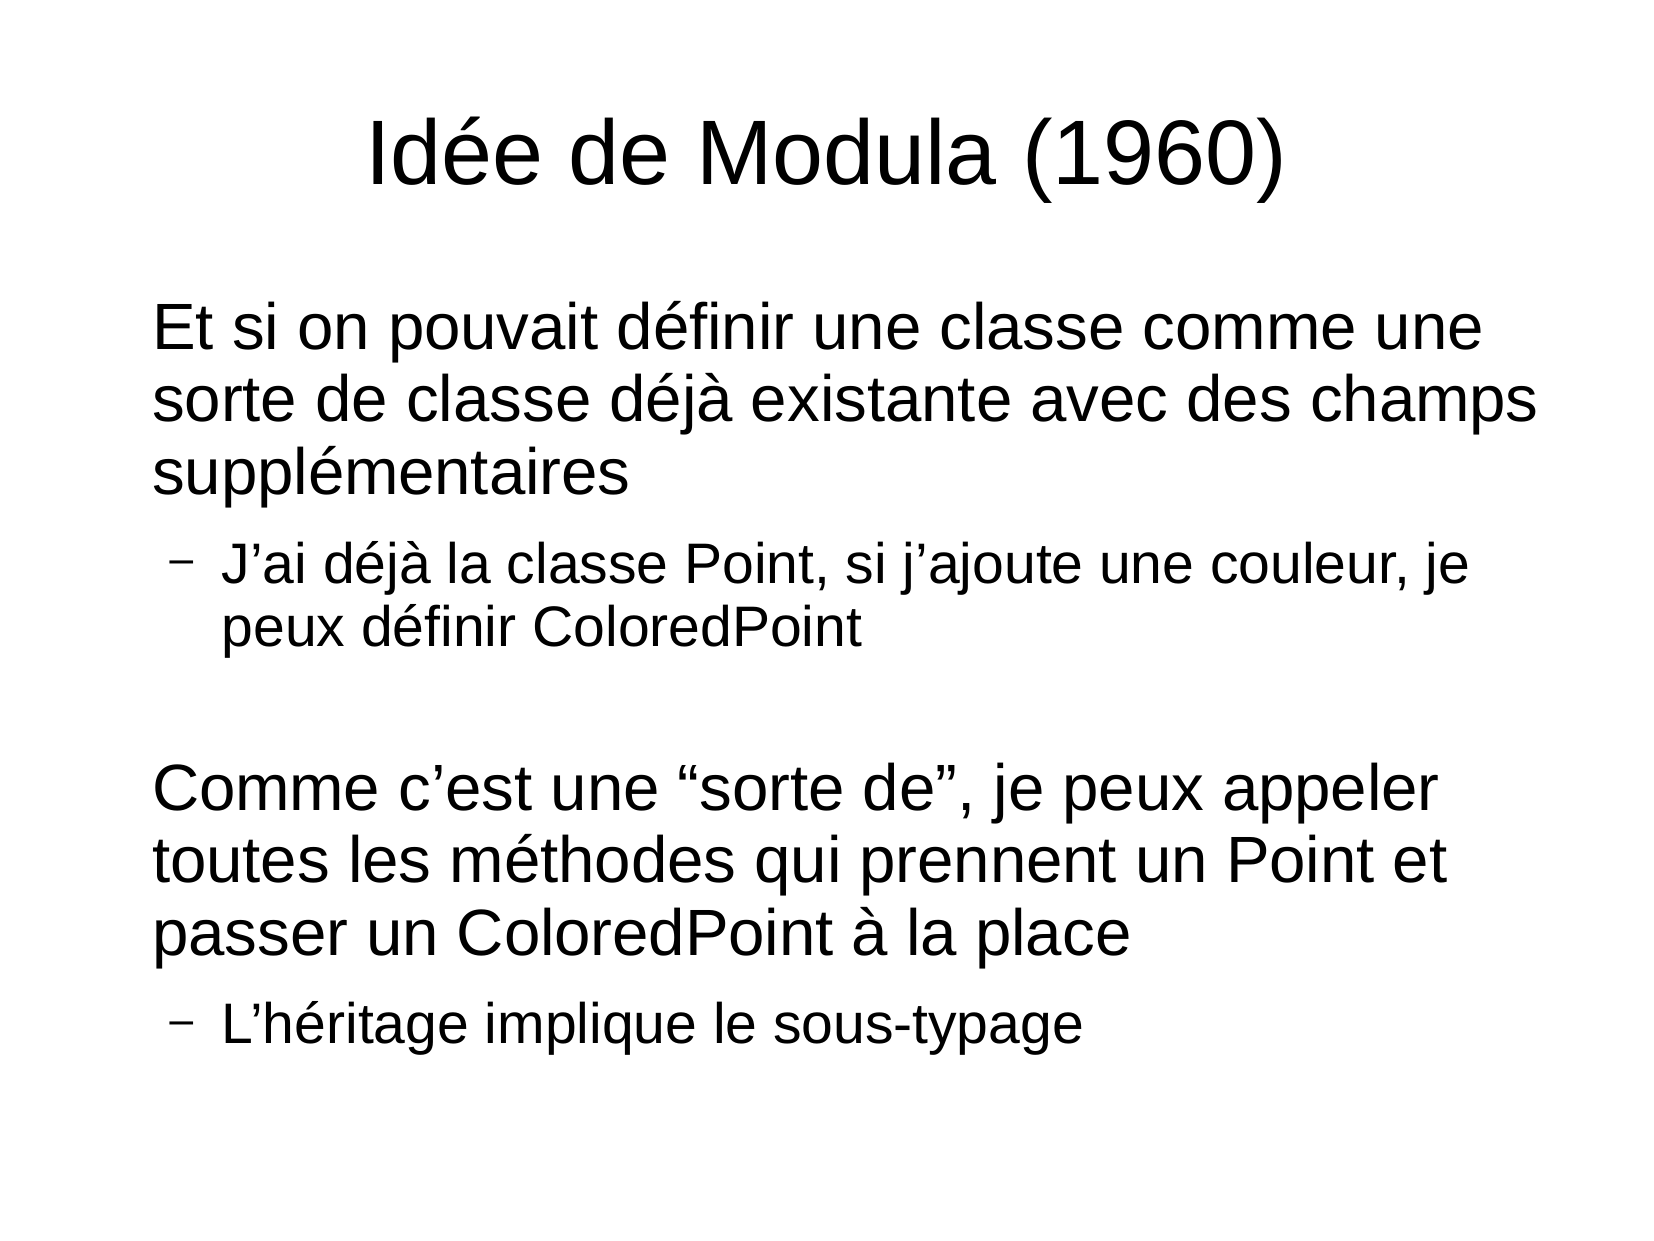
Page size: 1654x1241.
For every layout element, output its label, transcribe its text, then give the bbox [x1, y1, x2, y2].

list Et si on pouvait définir une classe comme une sorte de classe déjà existante avec des champs supplémentaires J’ai déjà la classe Point, si j’ajoute une couleur, je peux définir ColoredPoint Comme c’est une “sorte de”, je peux appeler toutes les méthodes qui prennent un Point et passer un ColoredPoint à la place L’héritage implique le sous-typage [82, 290, 1571, 1066]
title Idée de Modula (1960) [82, 49, 1571, 257]
